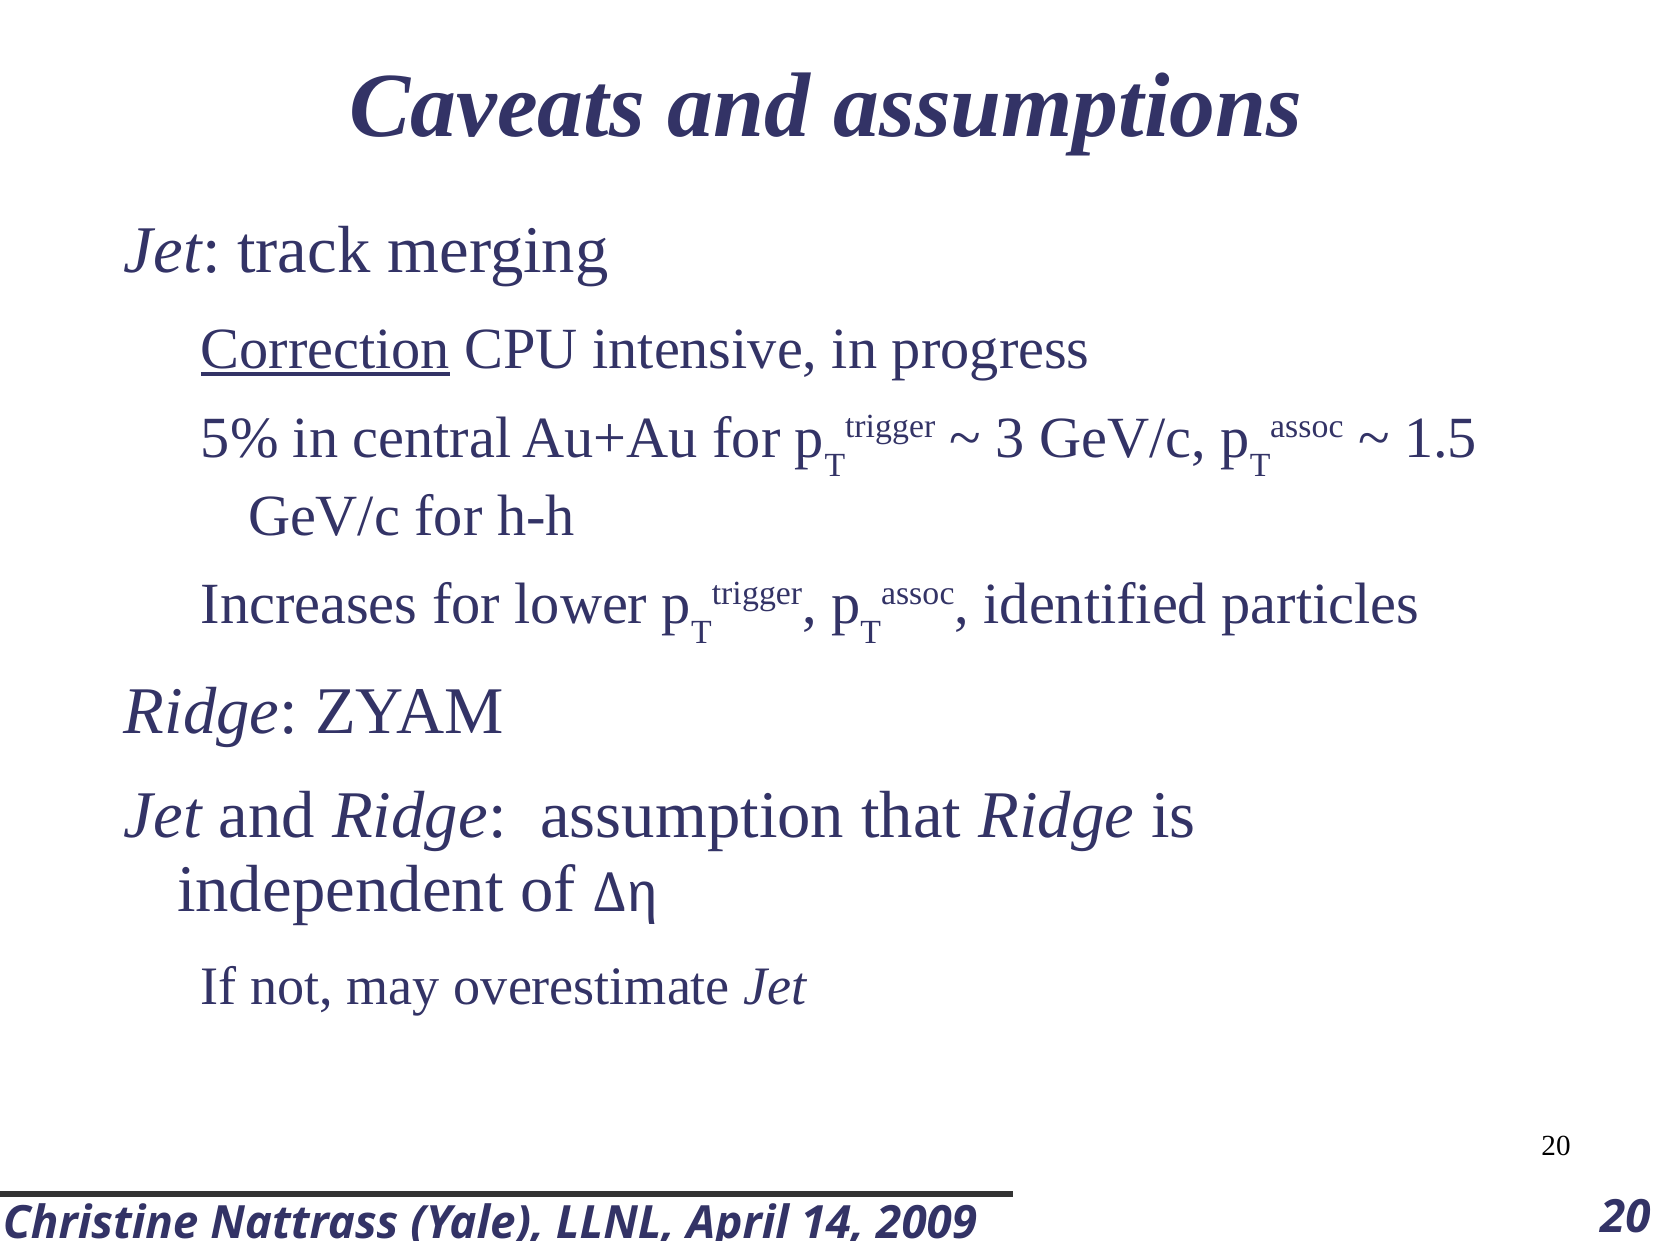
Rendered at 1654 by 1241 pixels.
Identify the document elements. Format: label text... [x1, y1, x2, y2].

title Caveats and assumptions [82, 9, 1571, 202]
list Jet: track merging Correction CPU intensive, in progress 5% in central Au+Au for pTtrigger ~ 3 GeV/c, pTassoc ~ 1.5 GeV/c for h-h Increases for lower pTtrigger, pTassoc, identified particles Ridge: ZYAM Jet and Ridge: assumption that Ridge is independent of Δη If not, may overestimate Jet [106, 213, 1532, 1018]
